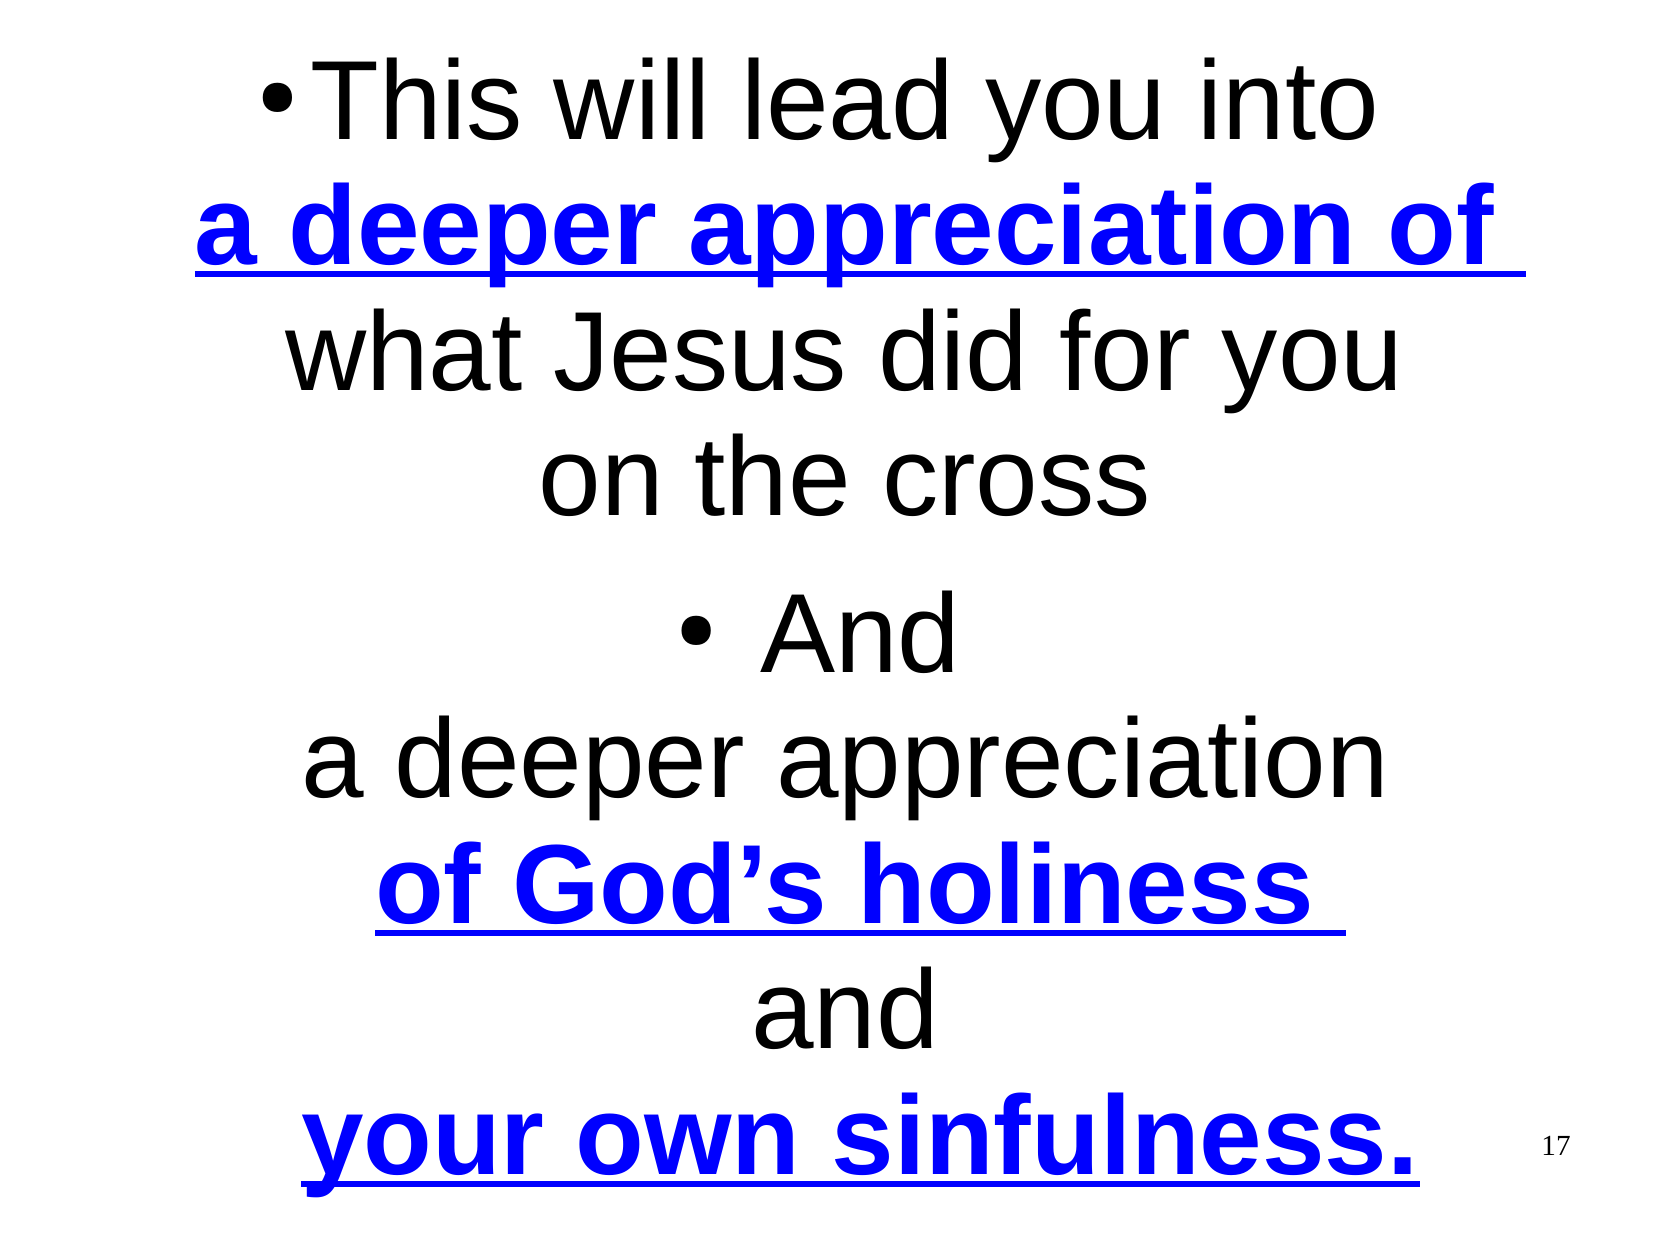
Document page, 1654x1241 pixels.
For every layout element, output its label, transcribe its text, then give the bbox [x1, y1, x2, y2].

list This will lead you into a deeper appreciation of what Jesus did for you on the cross And a deeper appreciation of God’s holiness and your own sinfulness. [37, 37, 1613, 1238]
